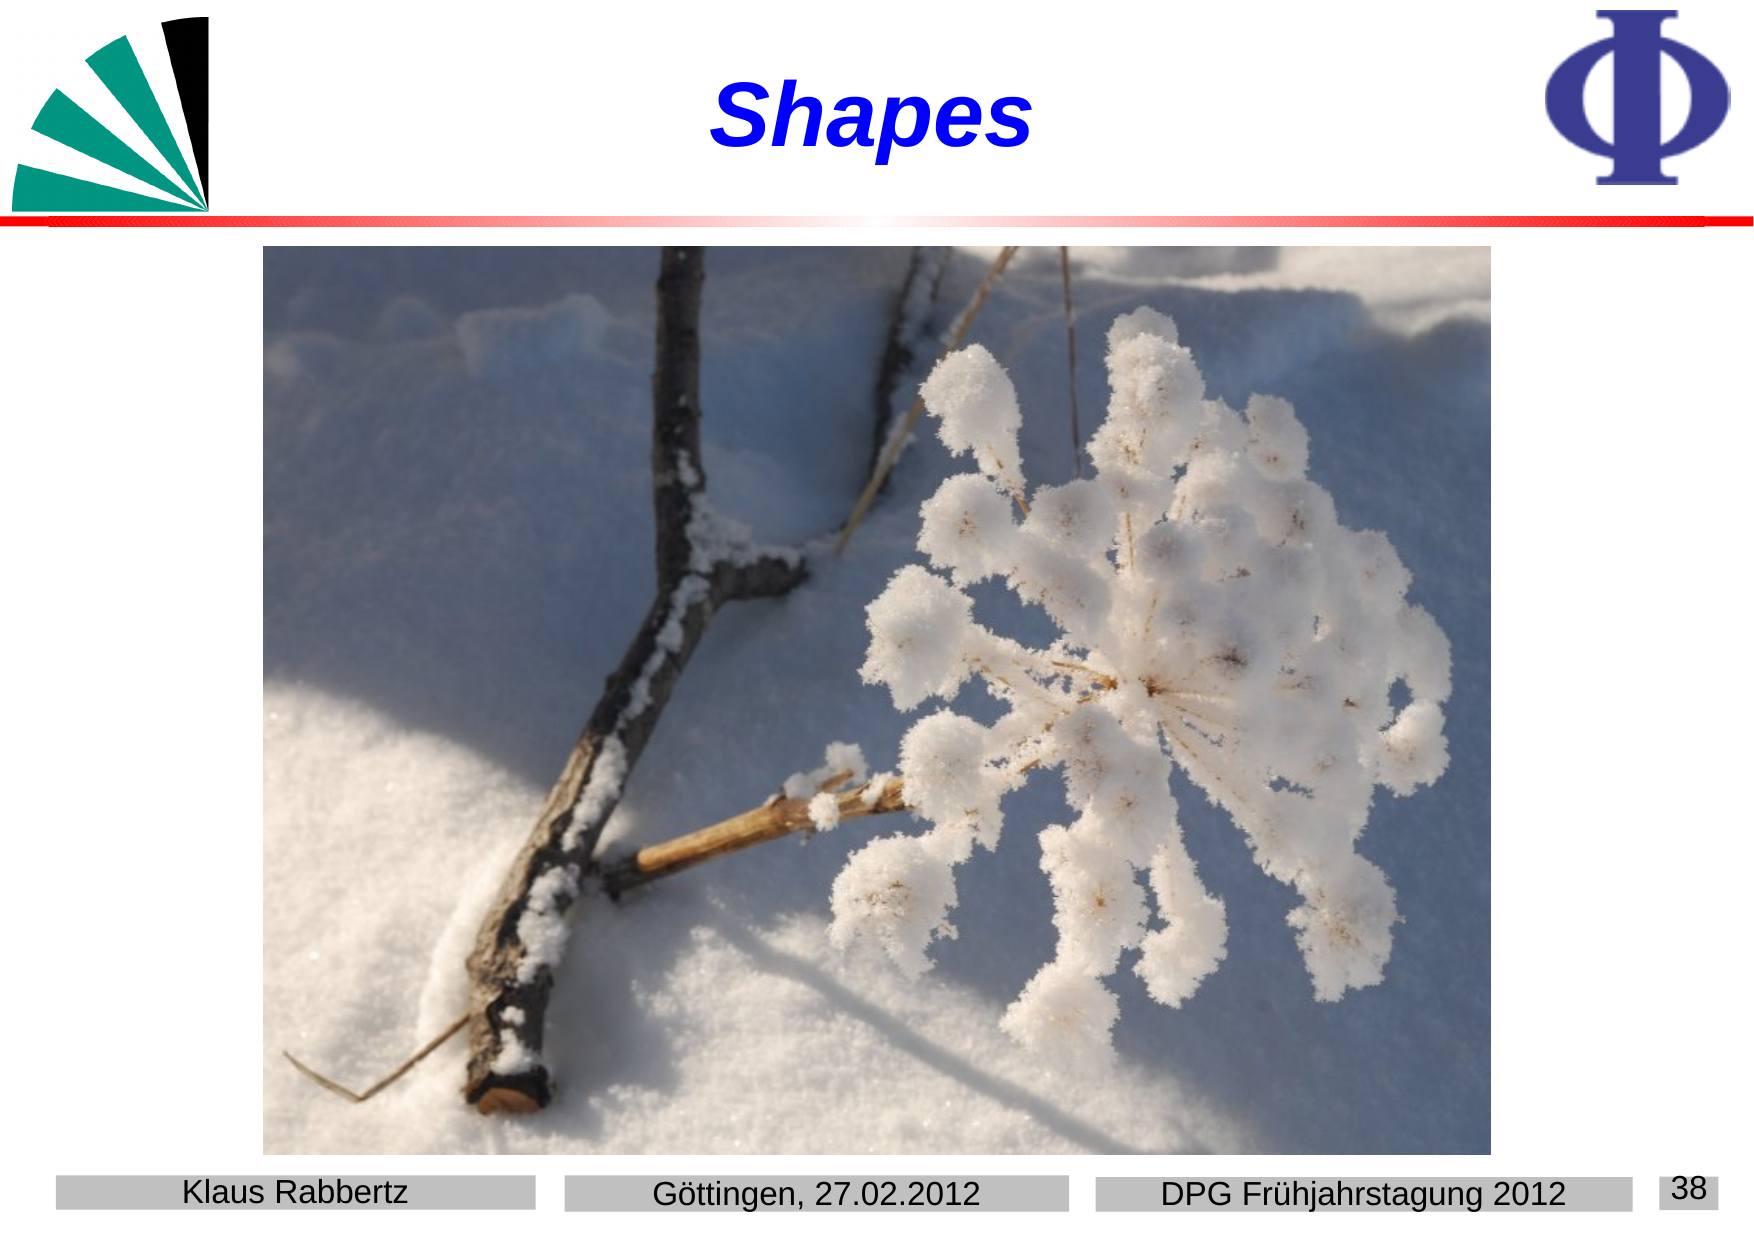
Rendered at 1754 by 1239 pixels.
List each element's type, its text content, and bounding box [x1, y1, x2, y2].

picture [12, 17, 209, 214]
picture [263, 246, 1491, 1155]
picture [1545, 10, 1731, 185]
title Shapes [220, 22, 1525, 207]
